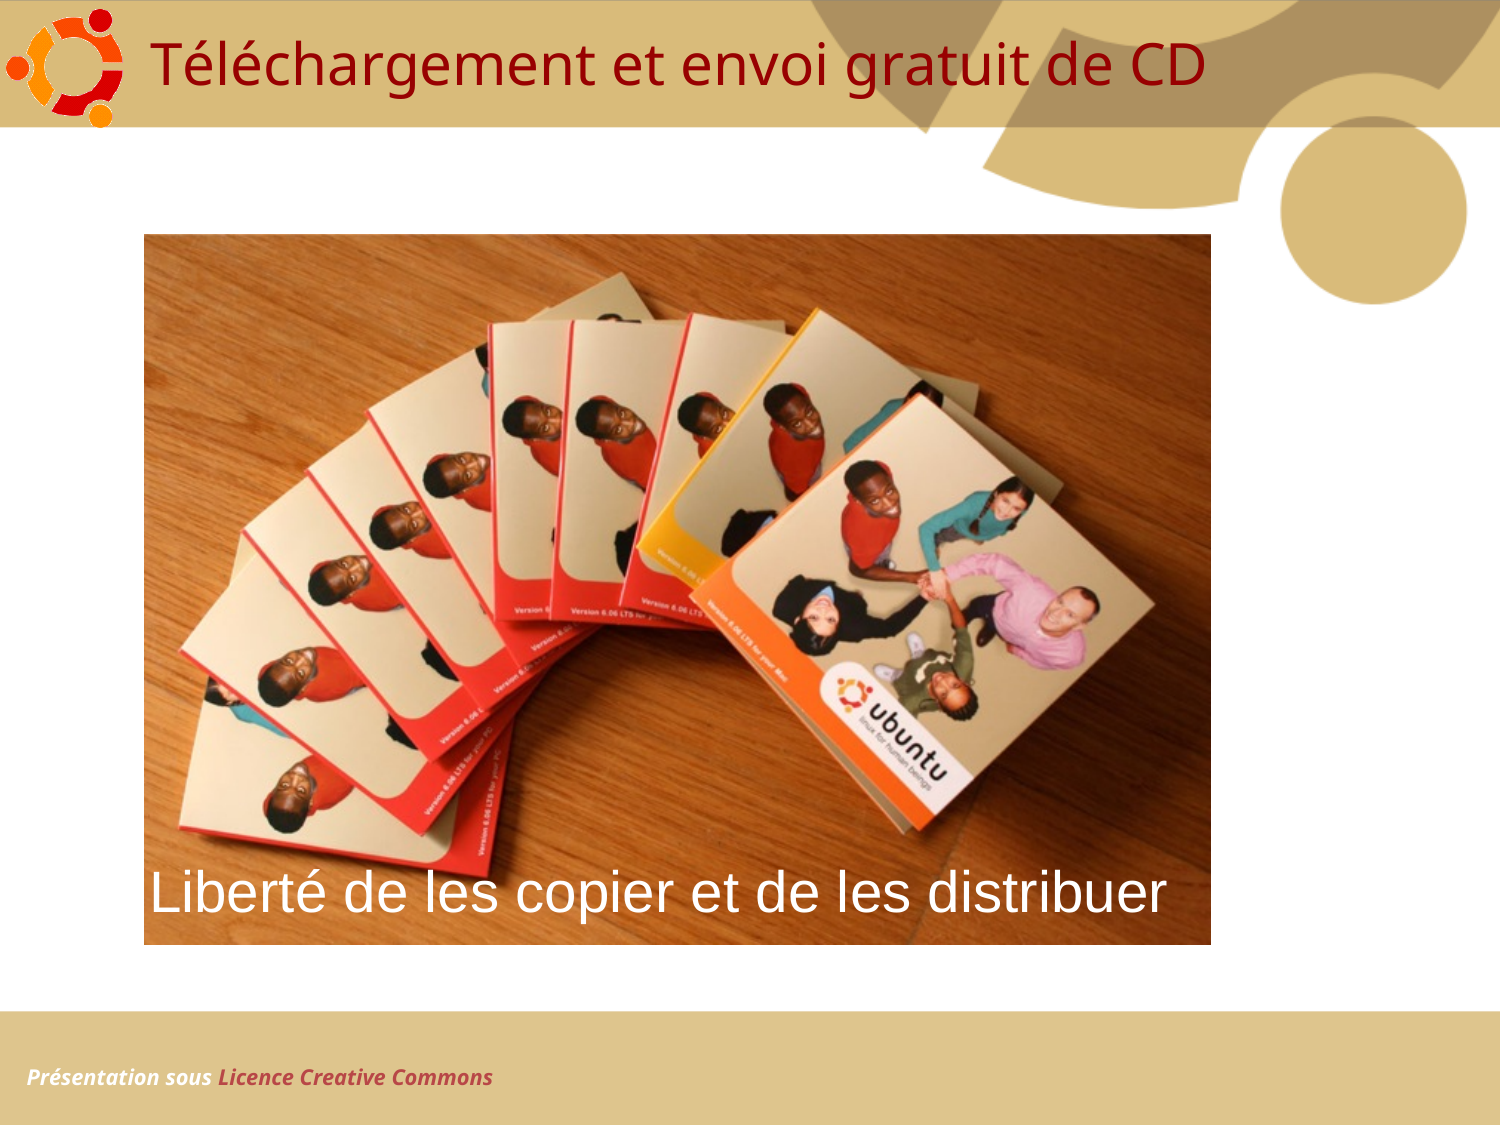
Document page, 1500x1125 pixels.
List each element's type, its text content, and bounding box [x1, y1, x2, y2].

text_box Liberté de les copier et de les distribuer [118, 856, 1300, 1004]
picture [0, 0, 1500, 856]
title Téléchargement et envoi gratuit de CD [135, 0, 1418, 126]
